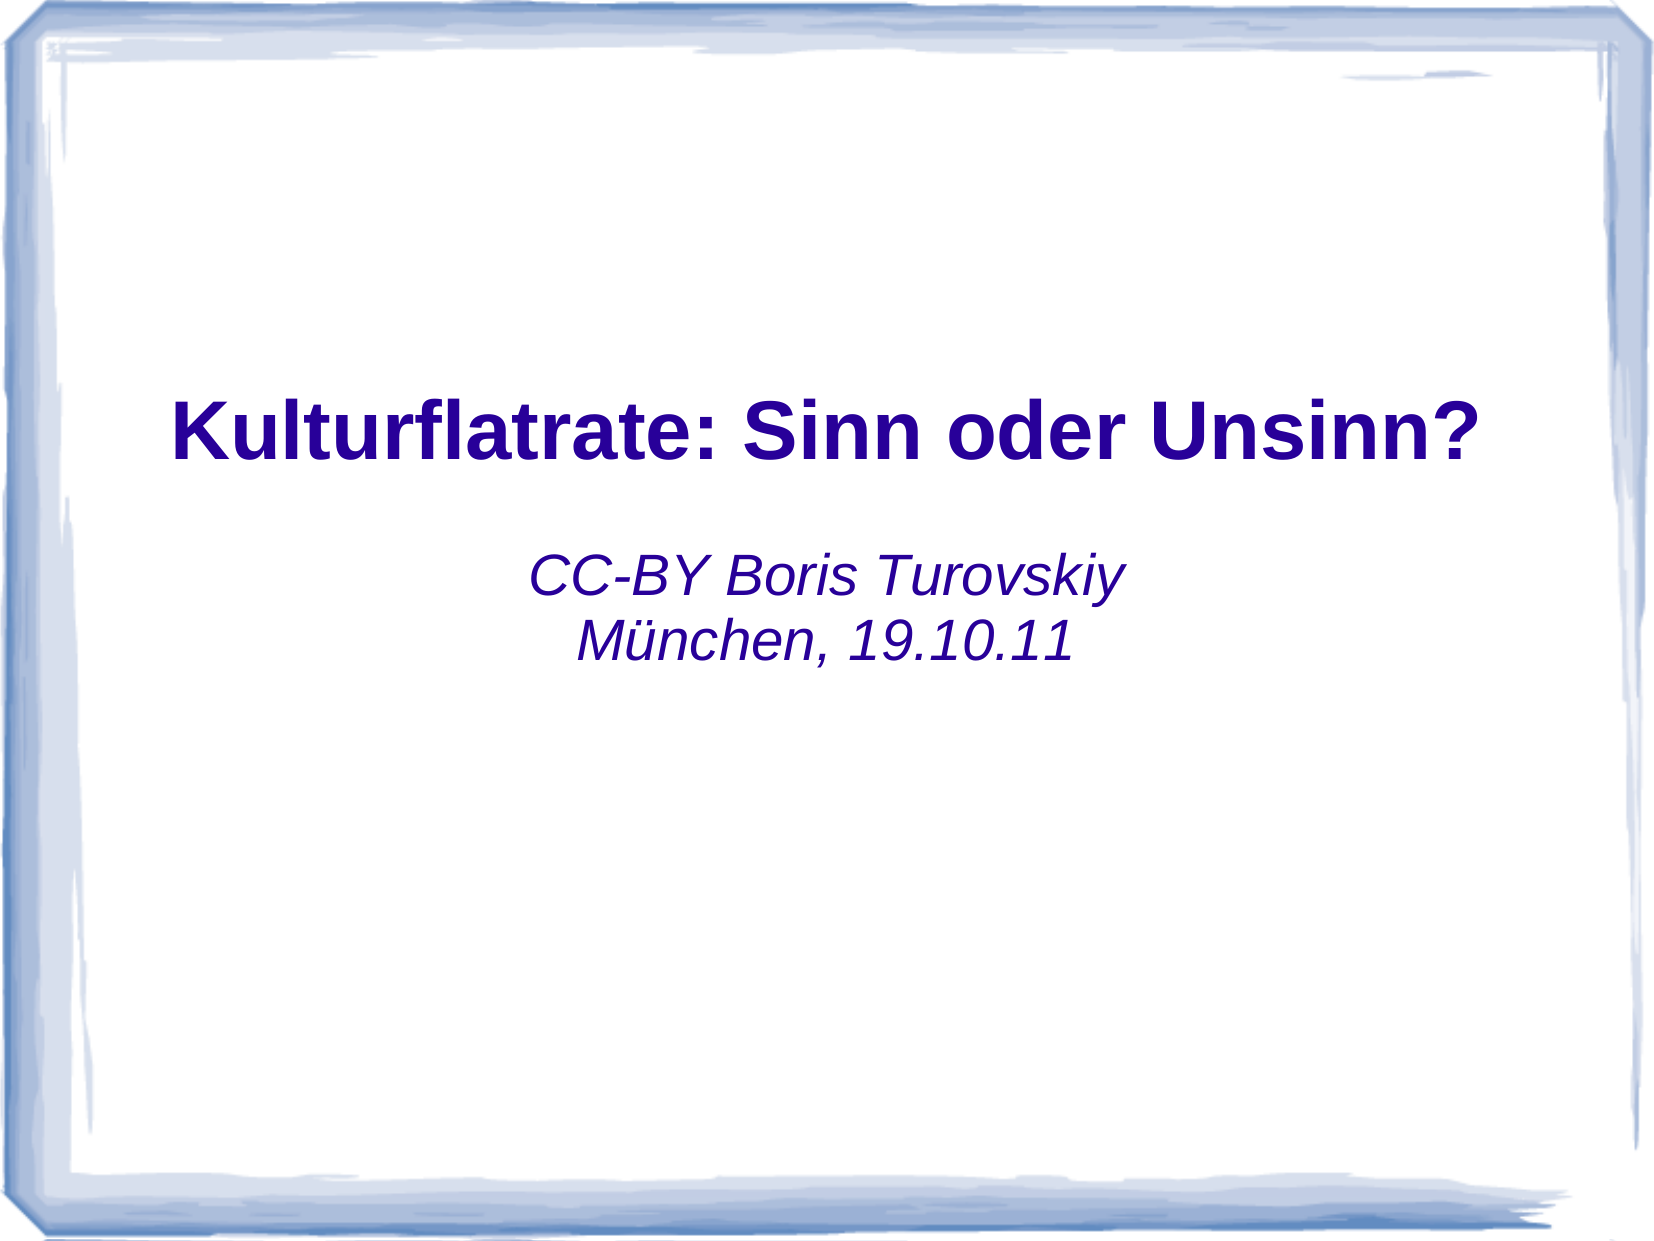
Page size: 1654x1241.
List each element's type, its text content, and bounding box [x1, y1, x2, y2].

text_box Kulturflatrate: Sinn oder Unsinn? CC-BY Boris Turovskiy München, 19.10.11 [82, 49, 1571, 1004]
picture [0, 0, 1654, 1241]
